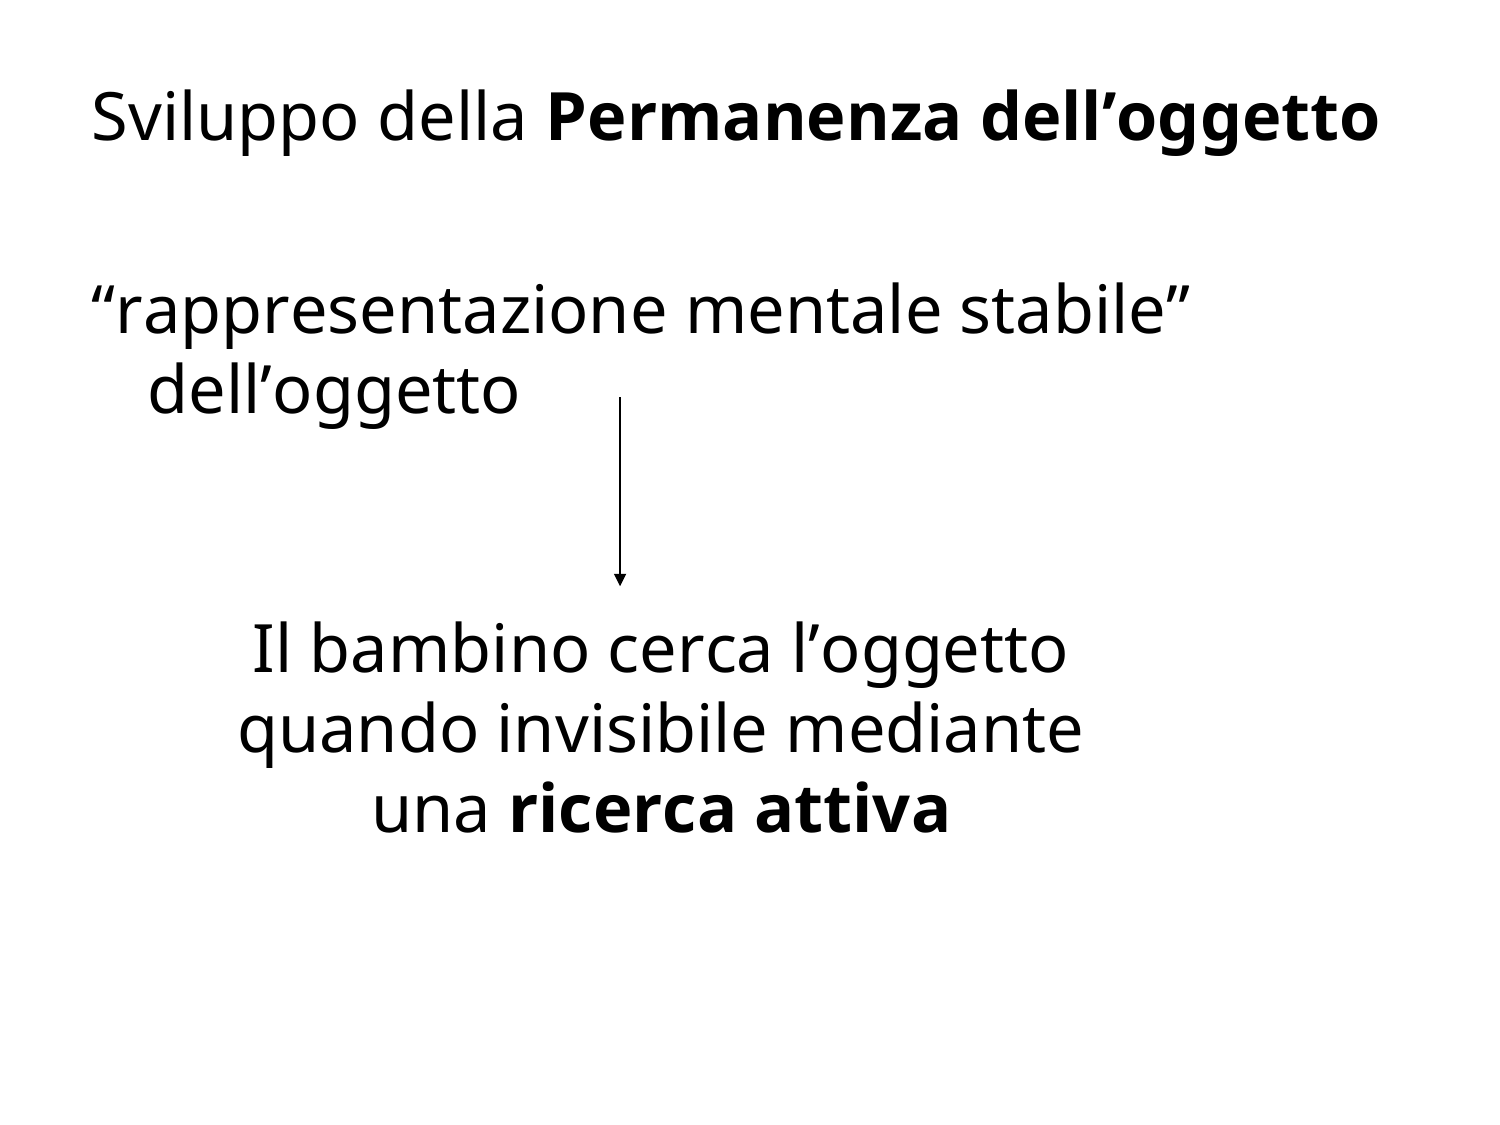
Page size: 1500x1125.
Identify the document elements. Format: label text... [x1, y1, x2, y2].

text_box Il bambino cerca l’oggetto quando invisibile mediante una ricerca attiva [218, 597, 1105, 854]
list Sviluppo della Permanenza dell’oggetto “rappresentazione mentale stabile” dell’oggetto [76, 66, 1427, 809]
